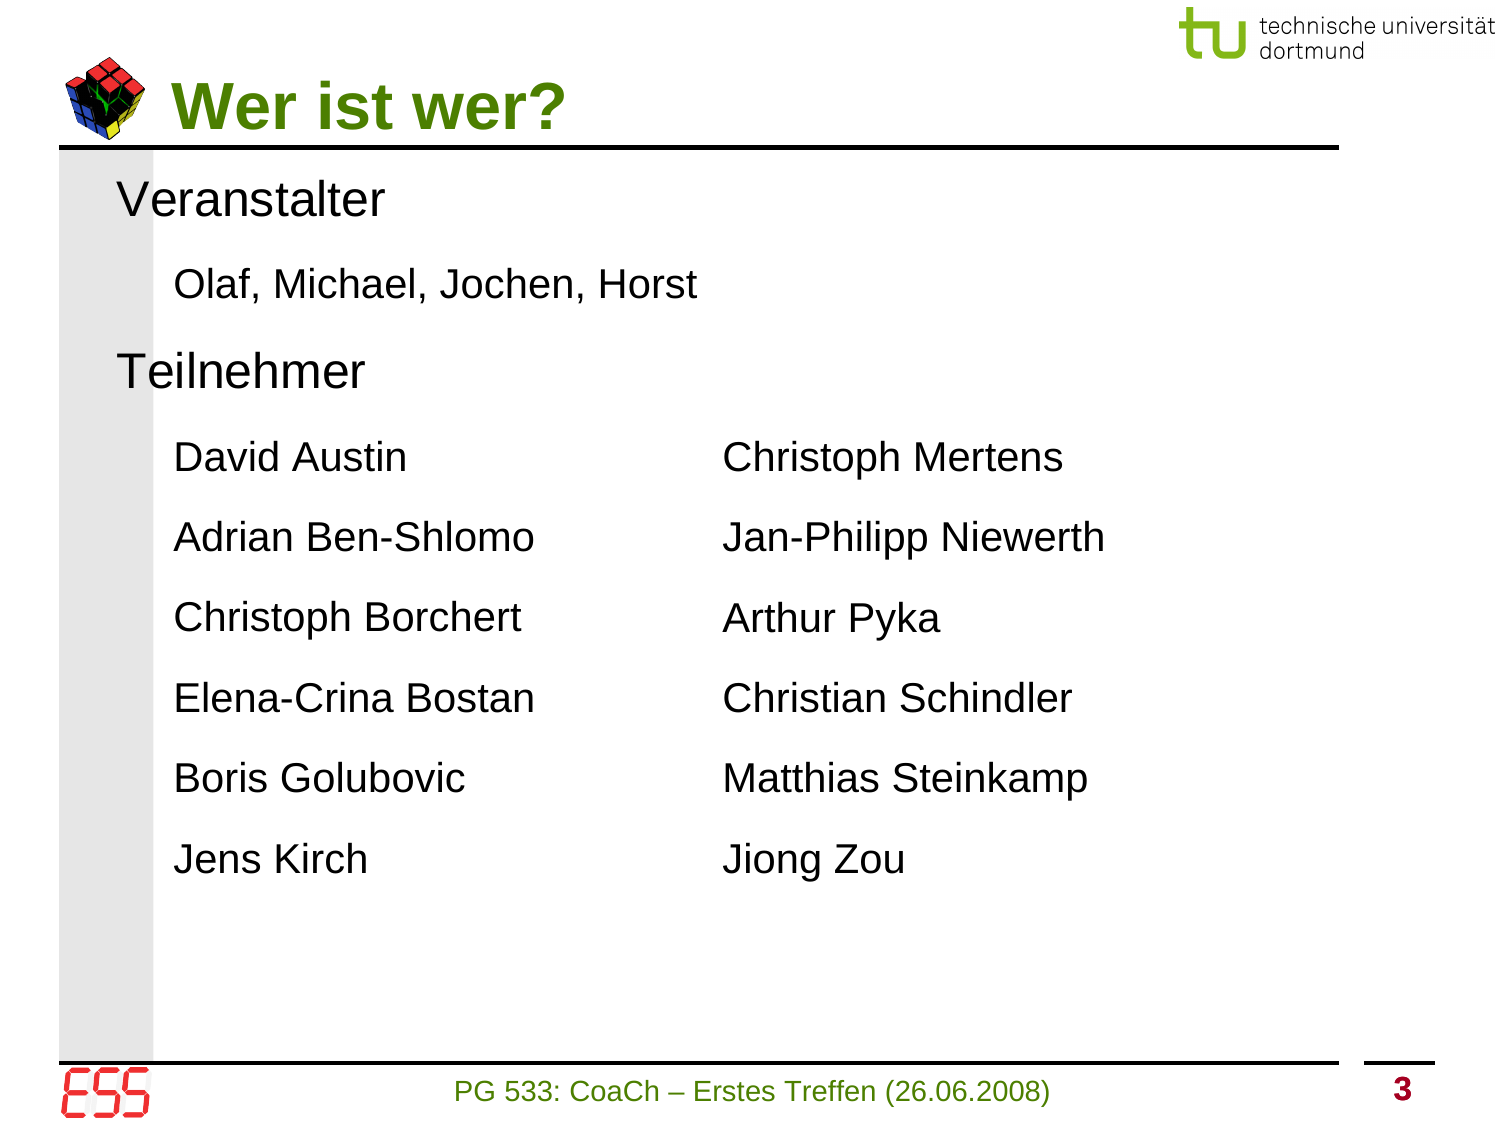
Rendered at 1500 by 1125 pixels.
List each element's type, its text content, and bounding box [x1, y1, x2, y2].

list Veranstalter Olaf, Michael, Jochen, Horst Teilnehmer David Austin Adrian Ben-Shlomo Christoph Borchert Elena-Crina Bostan Boris Golubovic Jens Kirch [116, 171, 666, 1064]
picture [1179, 7, 1495, 59]
picture [65, 57, 145, 140]
picture [61, 1067, 152, 1118]
list Christoph Mertens Jan-Philipp Niewerth Arthur Pyka Christian Schindler Matthias Steinkamp Jiong Zou [666, 171, 1500, 1064]
title Wer ist wer? [171, 49, 1410, 159]
